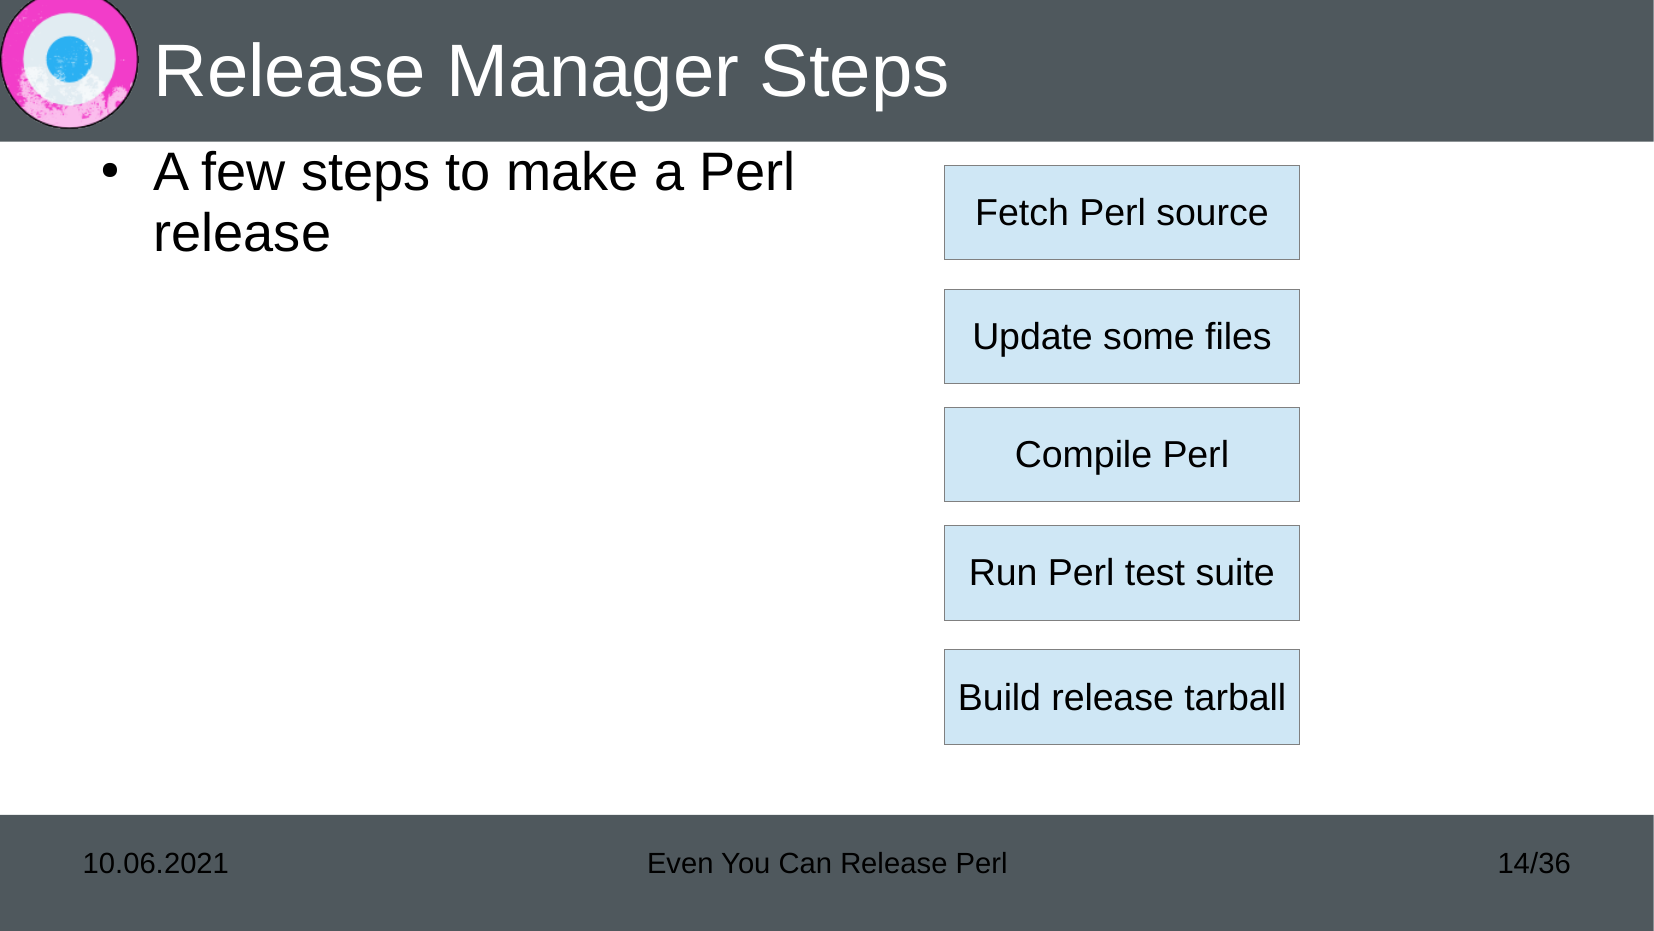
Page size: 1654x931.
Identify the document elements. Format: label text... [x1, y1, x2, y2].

title Release Manager Steps [153, 5, 1654, 136]
text_box Build release tarball [944, 649, 1300, 745]
text_box Compile Perl [944, 407, 1300, 502]
text_box Run Perl test suite [944, 525, 1300, 621]
text_box Fetch Perl source [944, 165, 1300, 260]
picture [0, 0, 228, 148]
list A few steps to make a Perl release [82, 141, 809, 815]
text_box Update some files [944, 289, 1300, 384]
